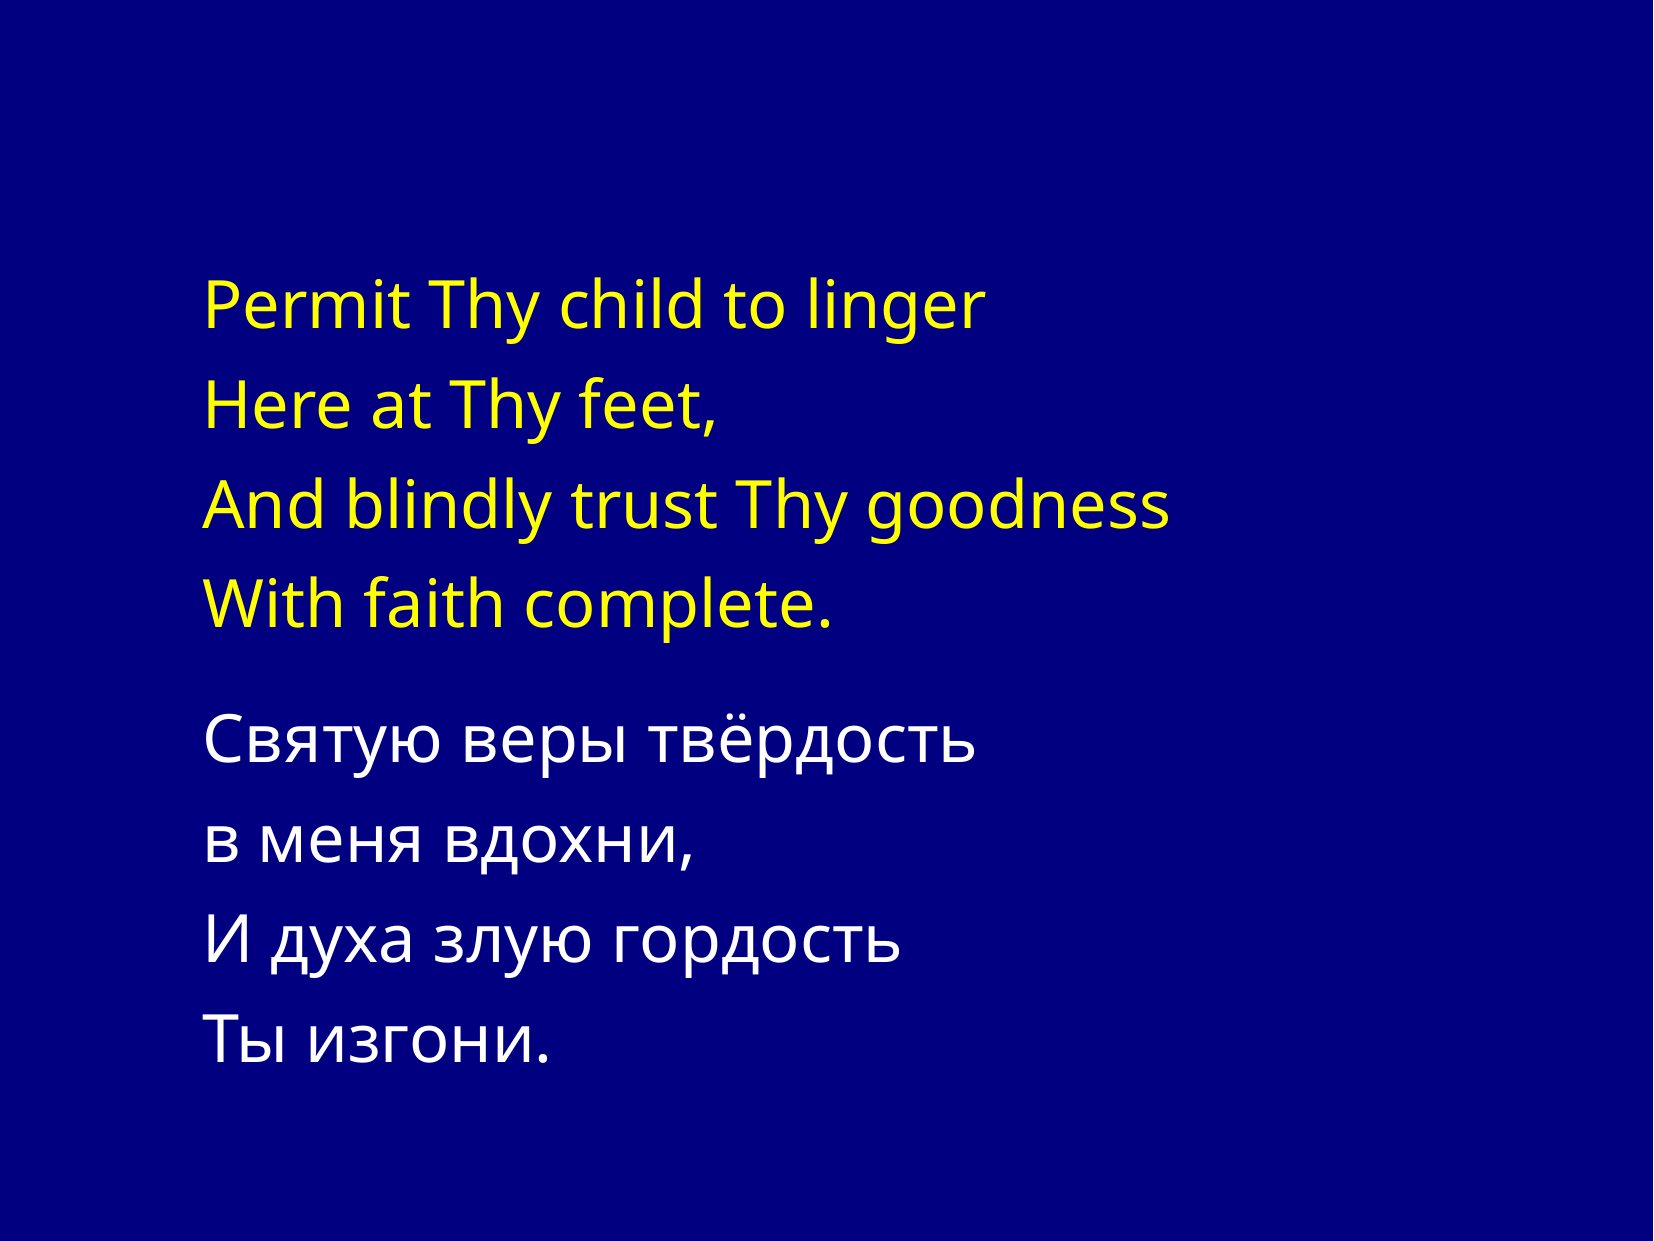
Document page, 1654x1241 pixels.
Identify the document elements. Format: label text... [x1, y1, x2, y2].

text_box Святую веры твёрдость в меня вдохни, И духа злую гордость Ты изгони. [75, 675, 1576, 1163]
text_box Permit Thy child to linger Here at Thy feet, And blindly trust Thy goodness With faith complete. [75, 150, 1576, 638]
